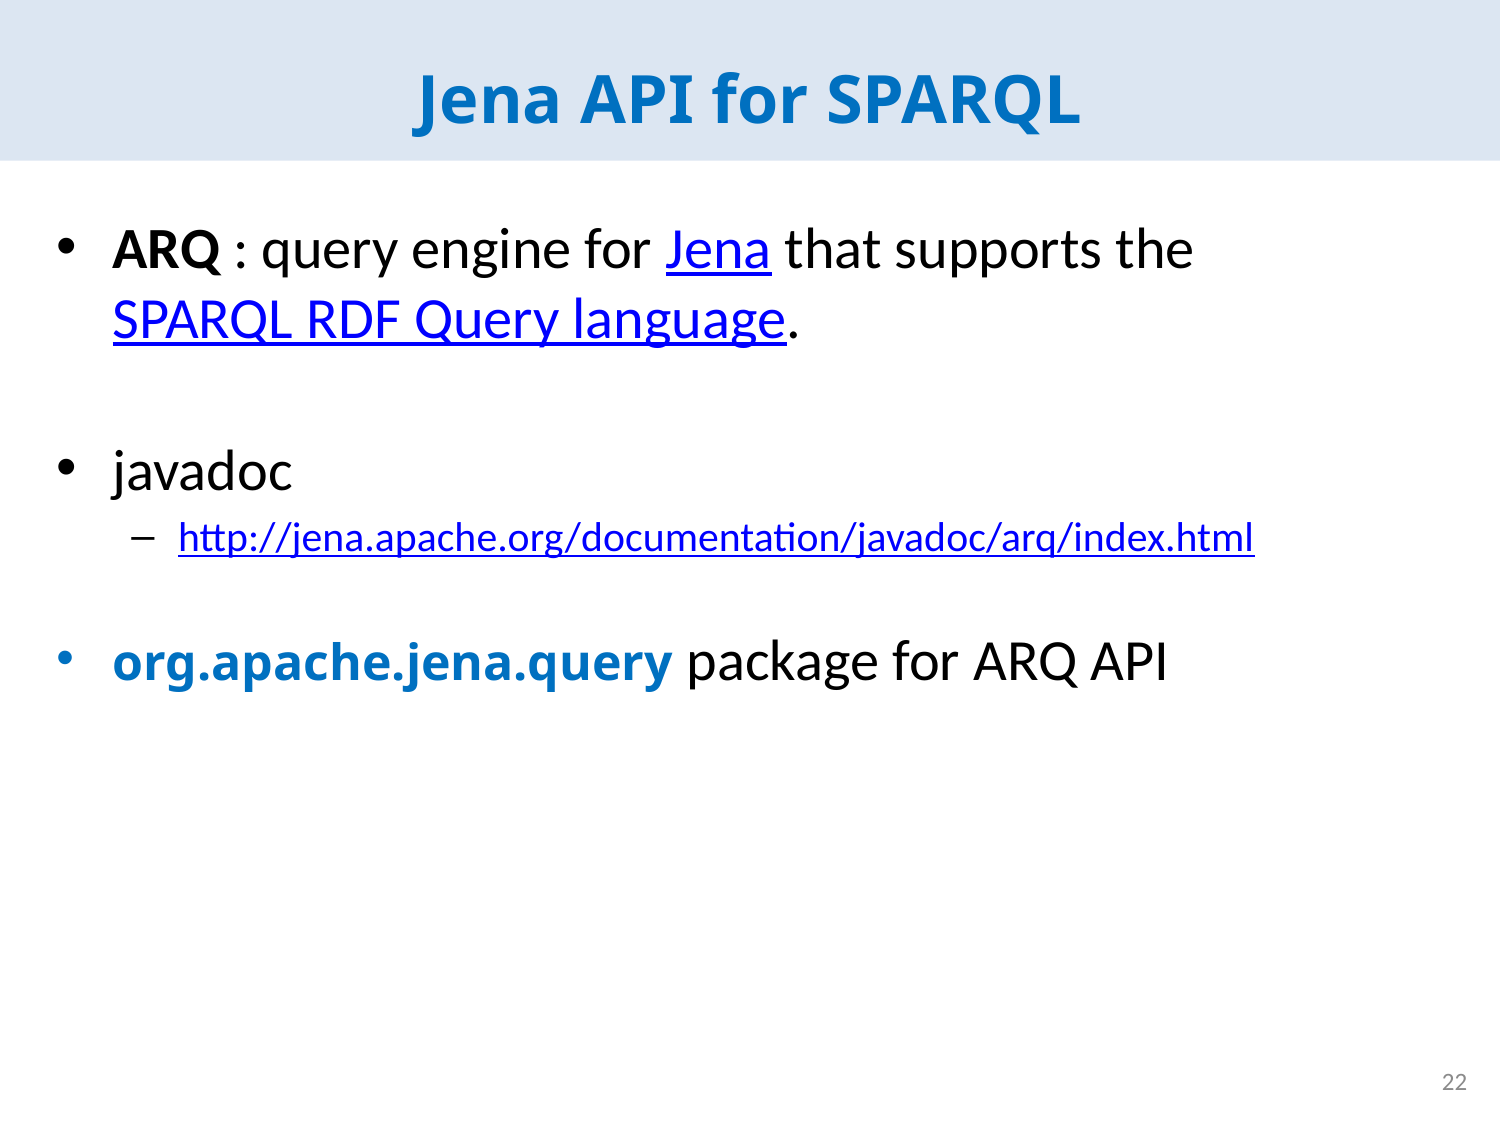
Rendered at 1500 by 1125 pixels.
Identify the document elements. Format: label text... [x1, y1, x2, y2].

text_box [0, 0, 1500, 161]
list ARQ : query engine for Jena that supports the SPARQL RDF Query language. javadoc http://jena.apache.org/documentation/javadoc/arq/index.html org.apache.jena.query package for ARQ API [41, 202, 1467, 1024]
slide_number <numéro> [1074, 1058, 1483, 1103]
title Jena API for SPARQL [75, 45, 1425, 149]
